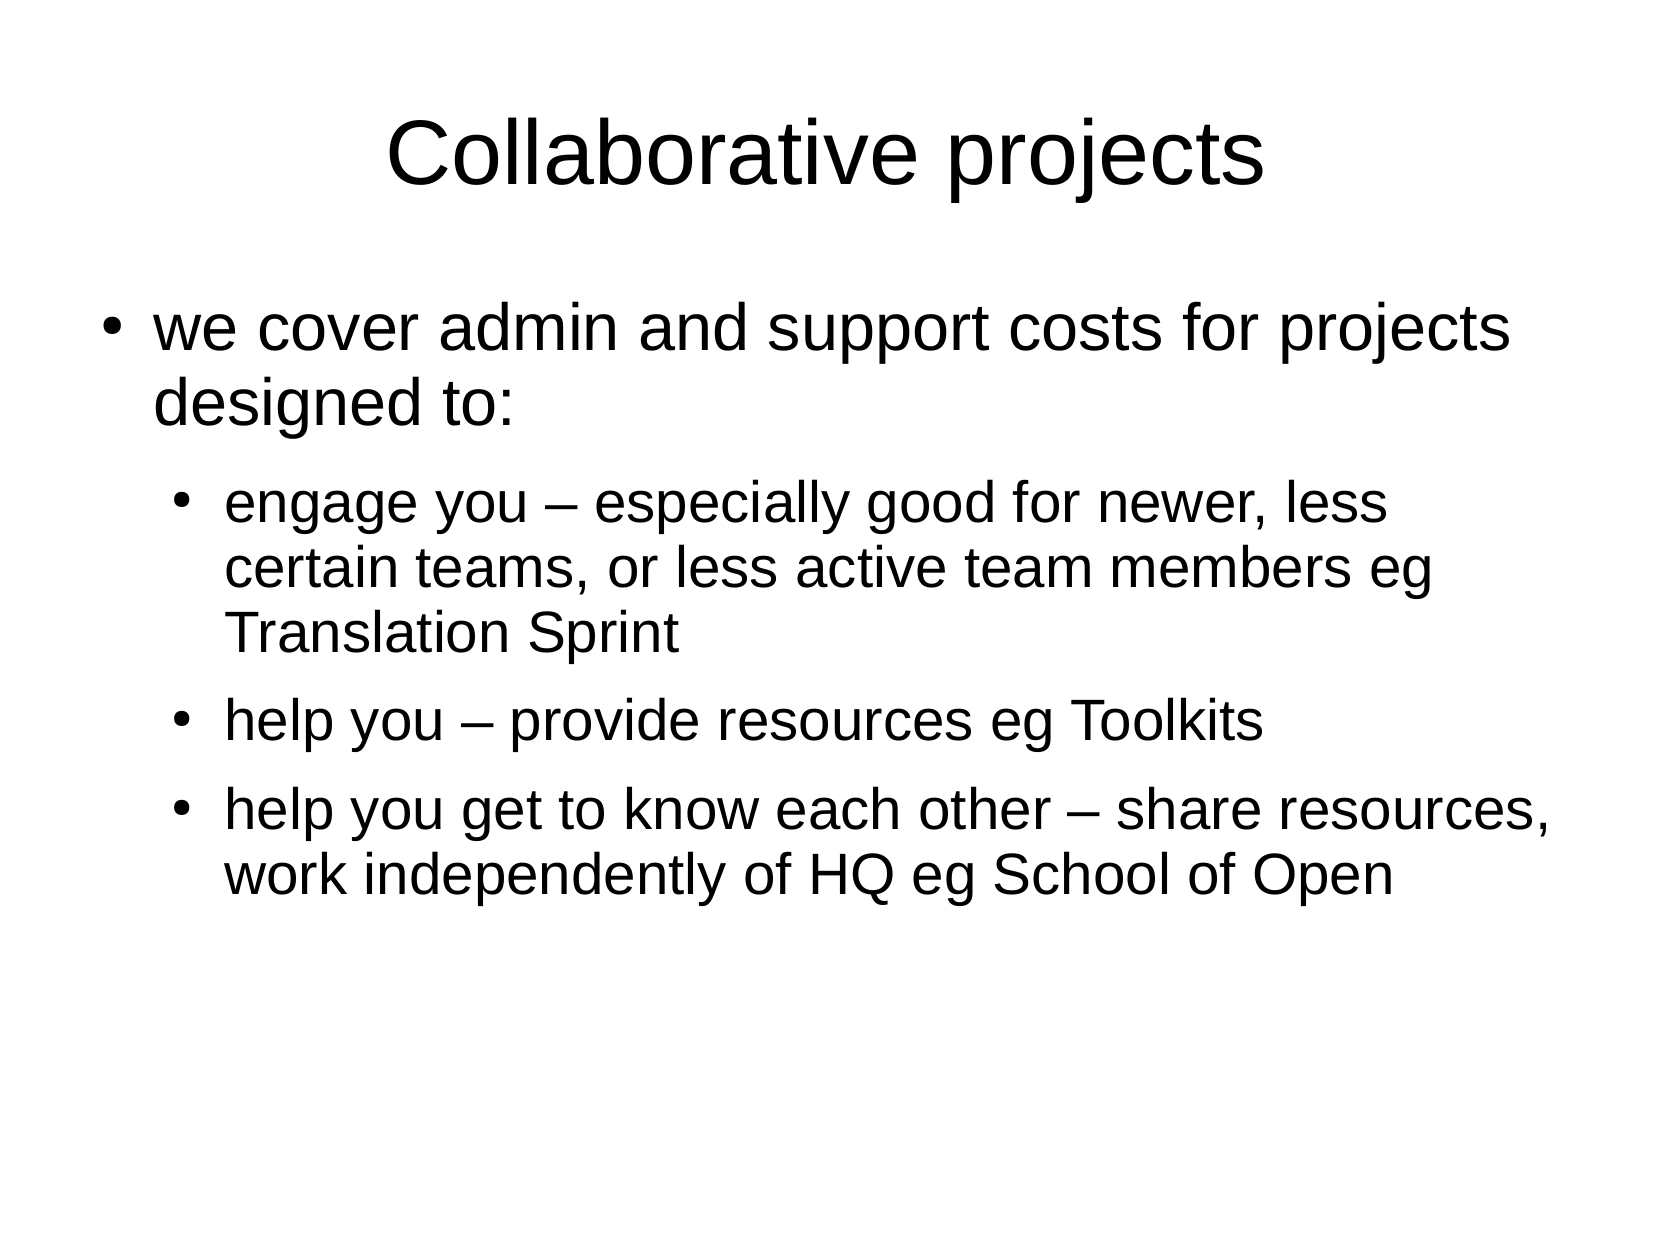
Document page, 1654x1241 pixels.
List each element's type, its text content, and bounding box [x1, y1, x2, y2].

list we cover admin and support costs for projects designed to: engage you – especially good for newer, less certain teams, or less active team members eg Translation Sprint help you – provide resources eg Toolkits help you get to know each other – share resources, work independently of HQ eg School of Open [82, 290, 1571, 1109]
title Collaborative projects [82, 49, 1571, 257]
